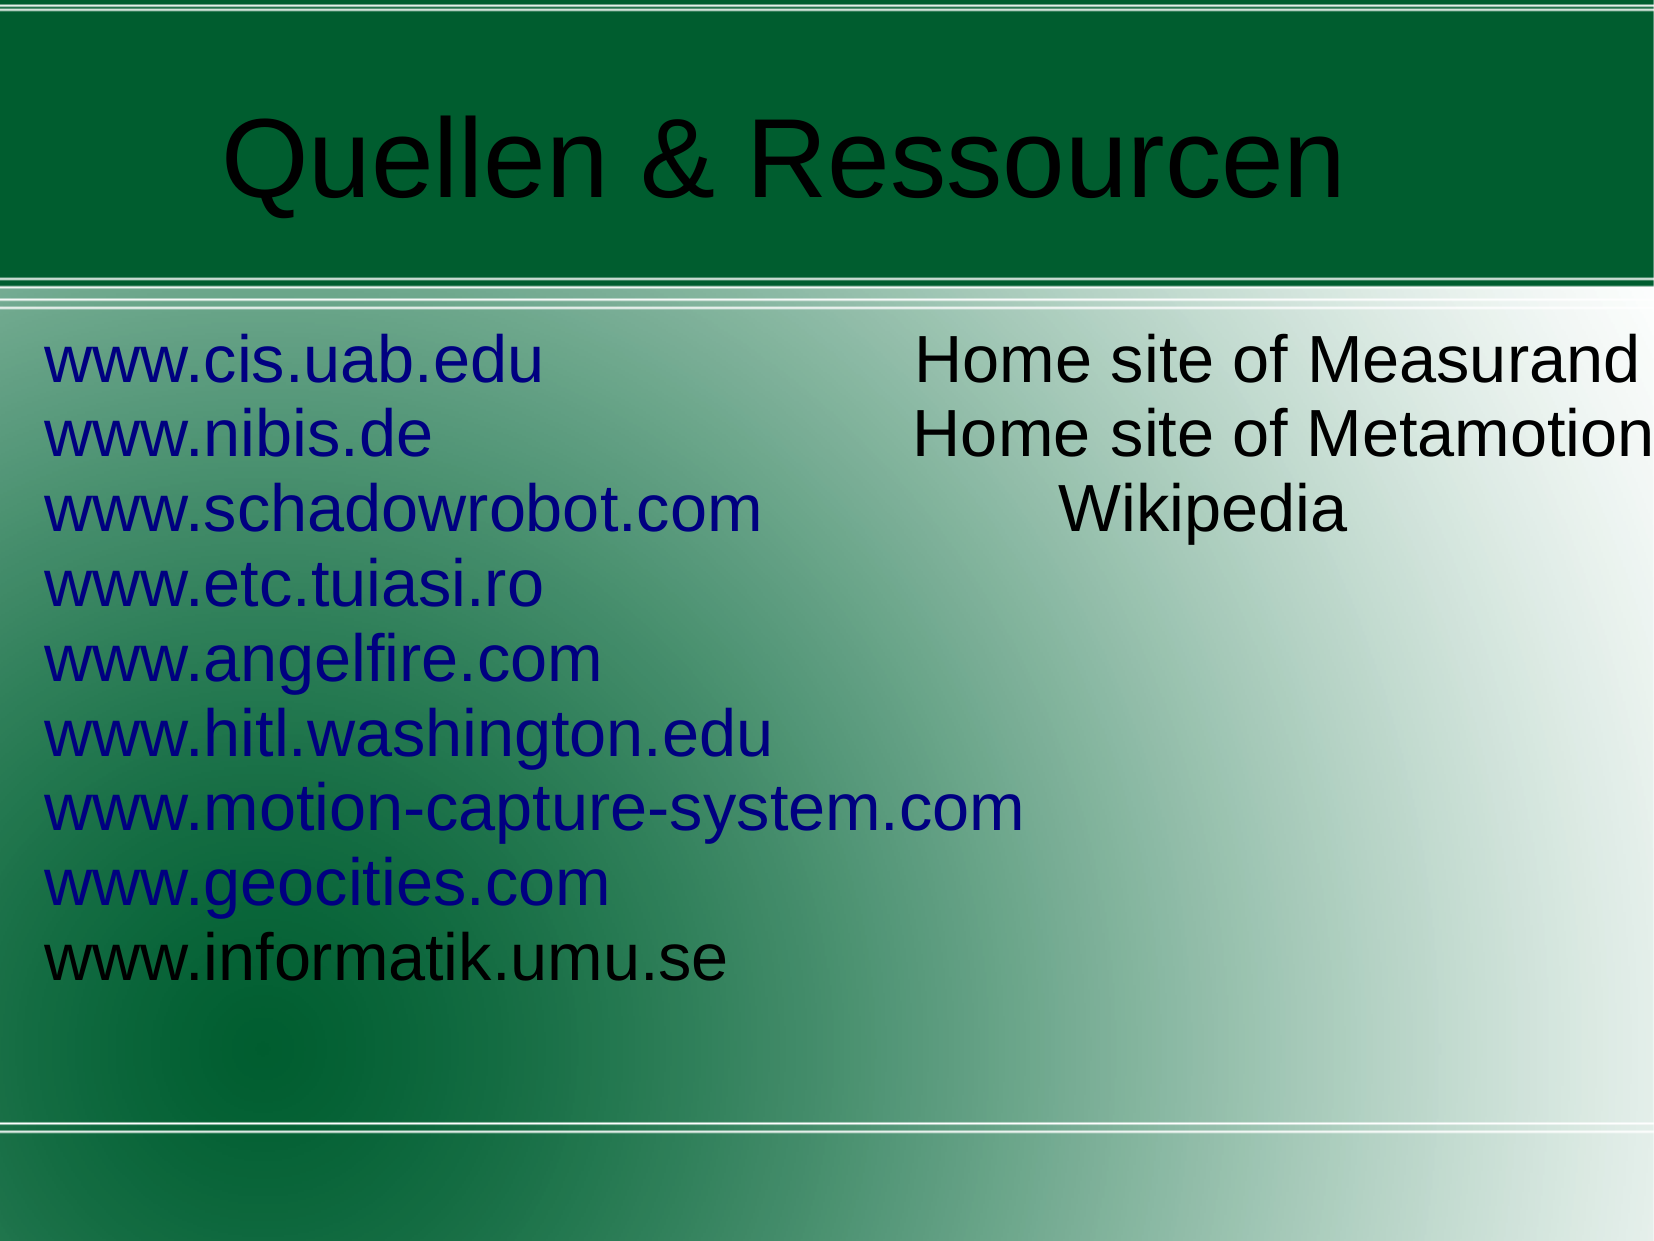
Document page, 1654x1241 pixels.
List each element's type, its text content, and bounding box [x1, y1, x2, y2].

picture [0, 0, 1654, 1241]
text_box www.cis.uab.edu Home site of Measurand www.nibis.de Home site of Metamotion www.schadowrobot.com Wikipedia www.etc.tuiasi.ro www.angelfire.com www.hitl.washington.edu www.motion-capture-system.com www.geocities.com www.informatik.umu.se [29, 314, 1654, 1003]
text_box Quellen & Ressourcen [206, 88, 1362, 229]
